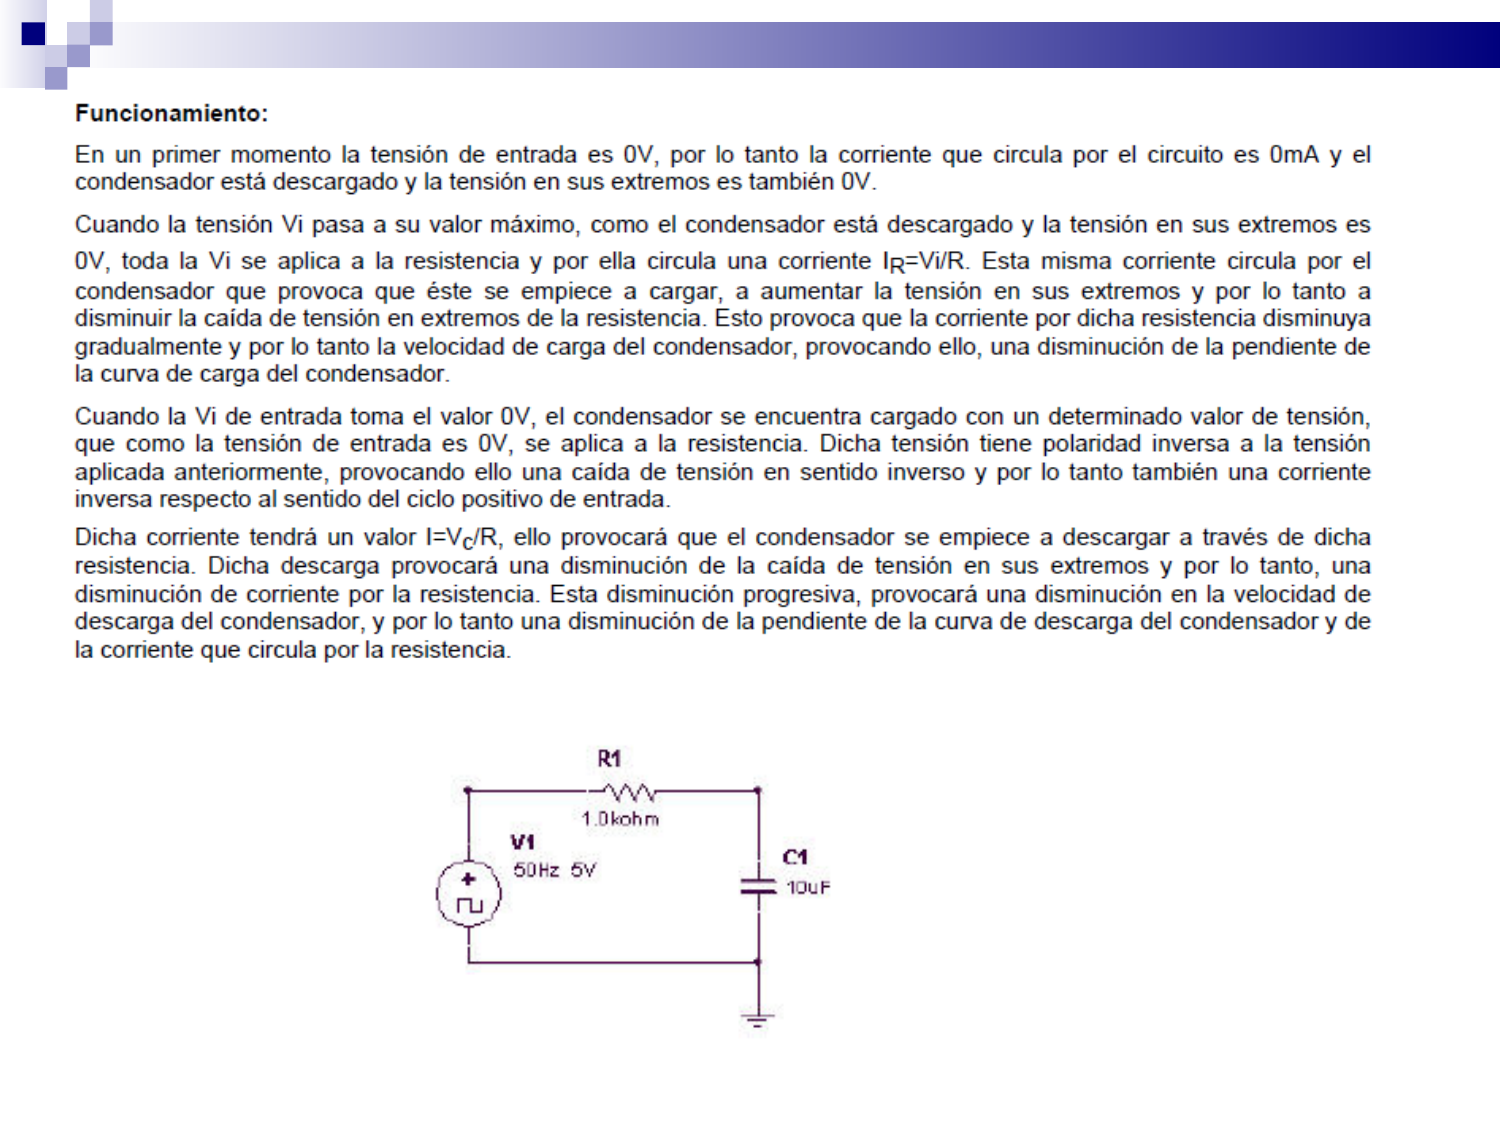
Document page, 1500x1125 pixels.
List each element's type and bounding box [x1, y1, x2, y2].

picture [407, 727, 877, 1047]
picture [64, 101, 1400, 685]
